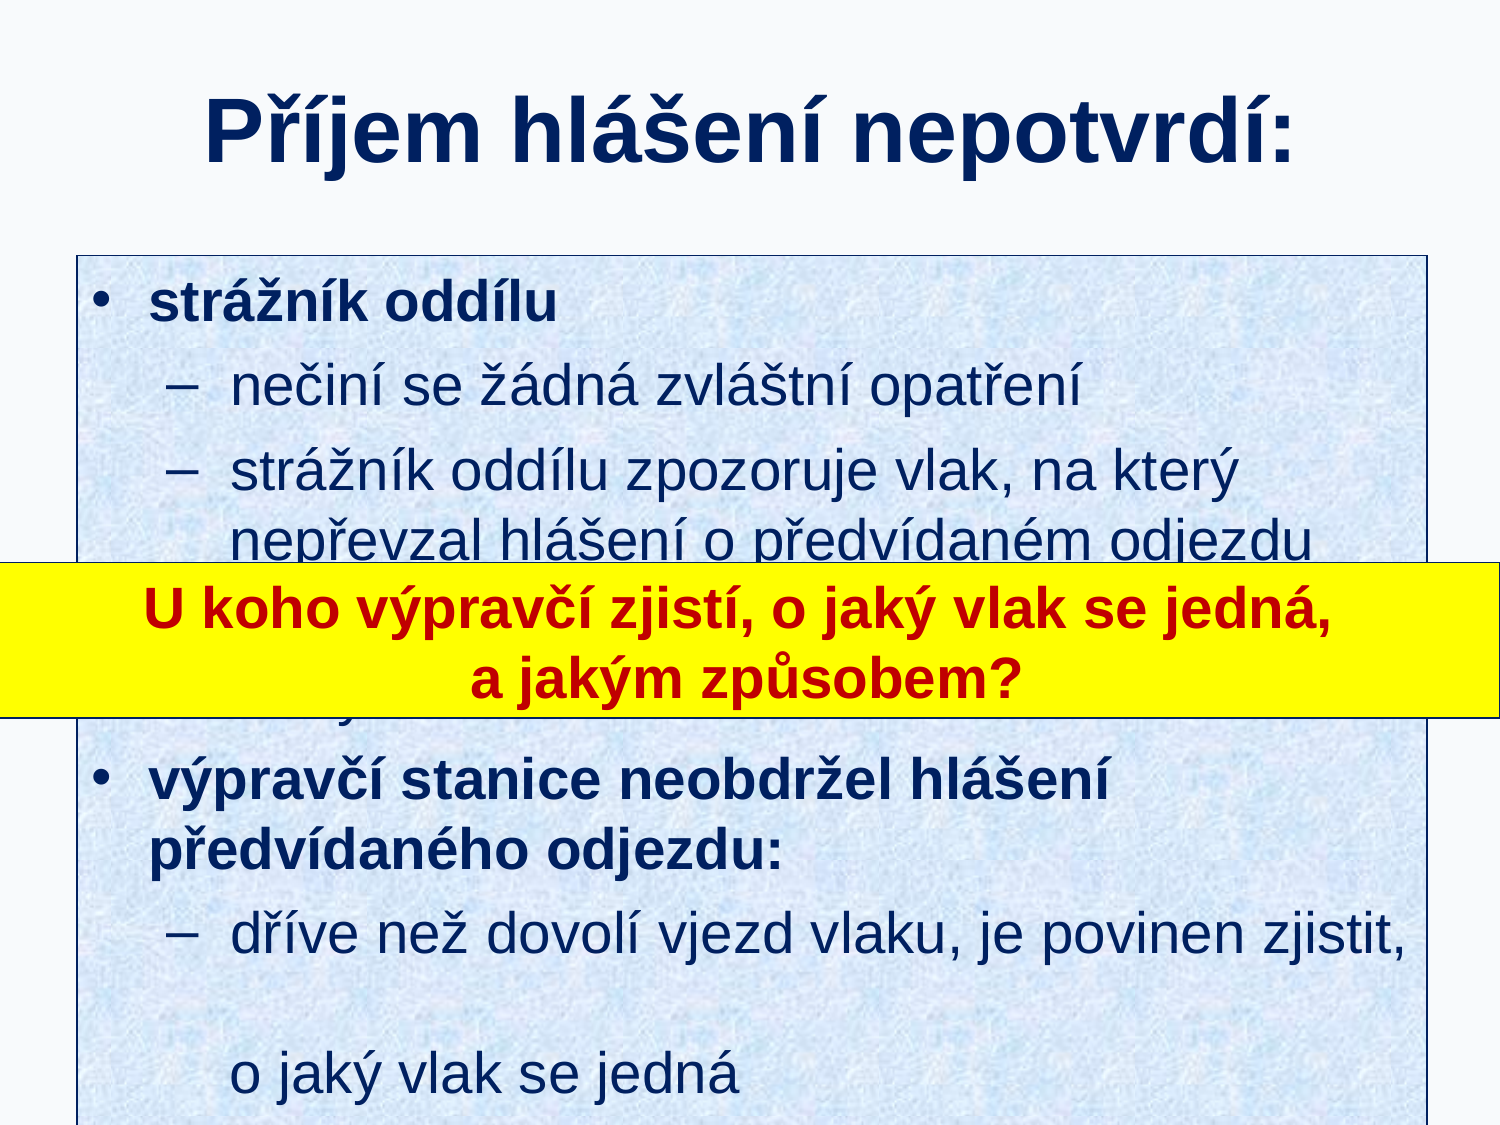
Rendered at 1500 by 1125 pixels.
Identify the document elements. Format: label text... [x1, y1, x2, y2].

title Příjem hlášení nepotvrdí: [76, 32, 1427, 221]
list strážník oddílu nečiní se žádná zvláštní opatření strážník oddílu zpozoruje vlak, na který nepřevzal hlášení o předvídaném odjezdu další jízdu vlaku dovolí, je-li následující oddíl volný výpravčí stanice neobdržel hlášení předvídaného odjezdu: dříve než dovolí vjezd vlaku, je povinen zjistit, o jaký vlak se jedná [76, 255, 1427, 562]
text_box U koho výpravčí zjistí, o jaký vlak se jedná, a jakým způsobem? [0, 562, 1500, 718]
list strážník oddílu nečiní se žádná zvláštní opatření strážník oddílu zpozoruje vlak, na který nepřevzal hlášení o předvídaném odjezdu další jízdu vlaku dovolí, je-li následující oddíl volný výpravčí stanice neobdržel hlášení předvídaného odjezdu: dříve než dovolí vjezd vlaku, je povinen zjistit, o jaký vlak se jedná [76, 718, 1427, 1125]
